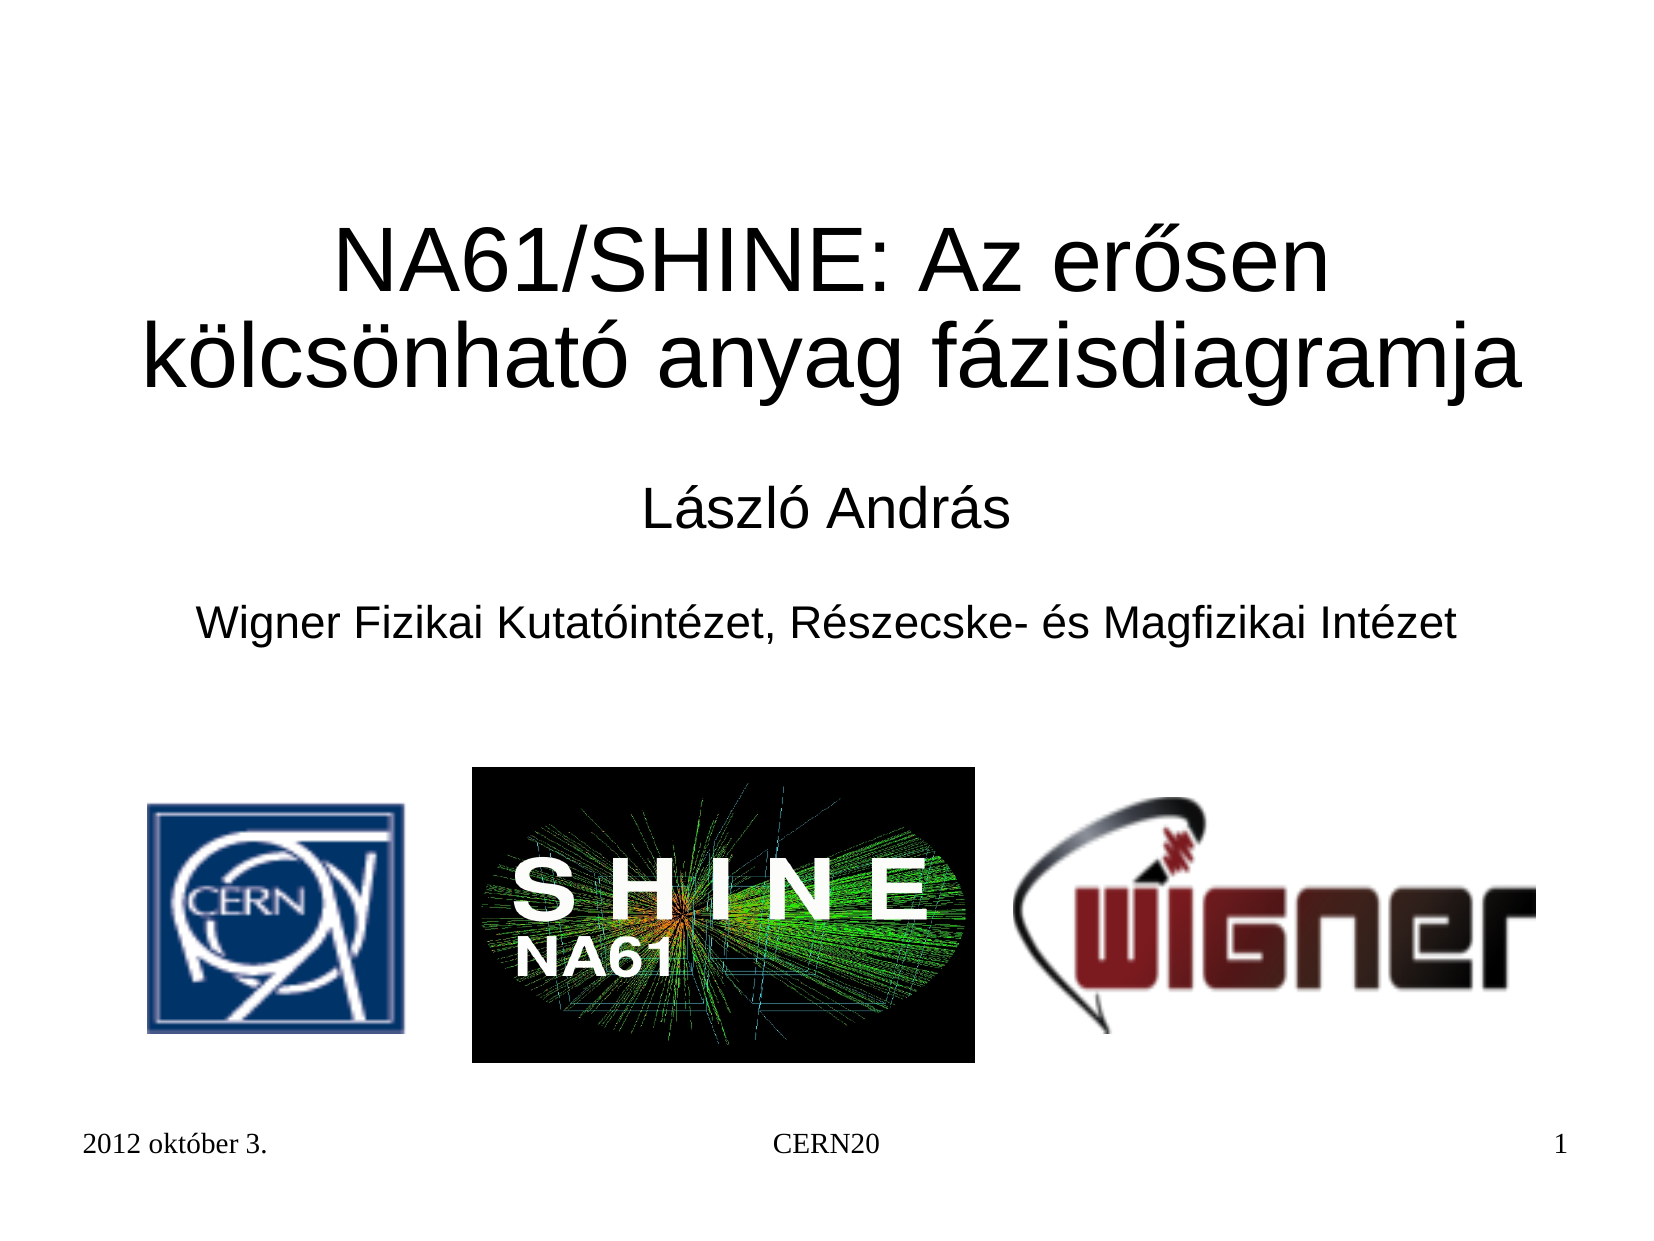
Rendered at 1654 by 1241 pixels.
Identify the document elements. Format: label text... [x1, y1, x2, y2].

picture [472, 767, 975, 1063]
picture [1013, 797, 1536, 1034]
text_box László András Wigner Fizikai Kutatóintézet, Részecske- és Magfizikai Intézet [88, 472, 1565, 621]
title NA61/SHINE: Az erősen kölcsönható anyag fázisdiagramja [88, 208, 1577, 414]
picture [147, 801, 410, 1034]
